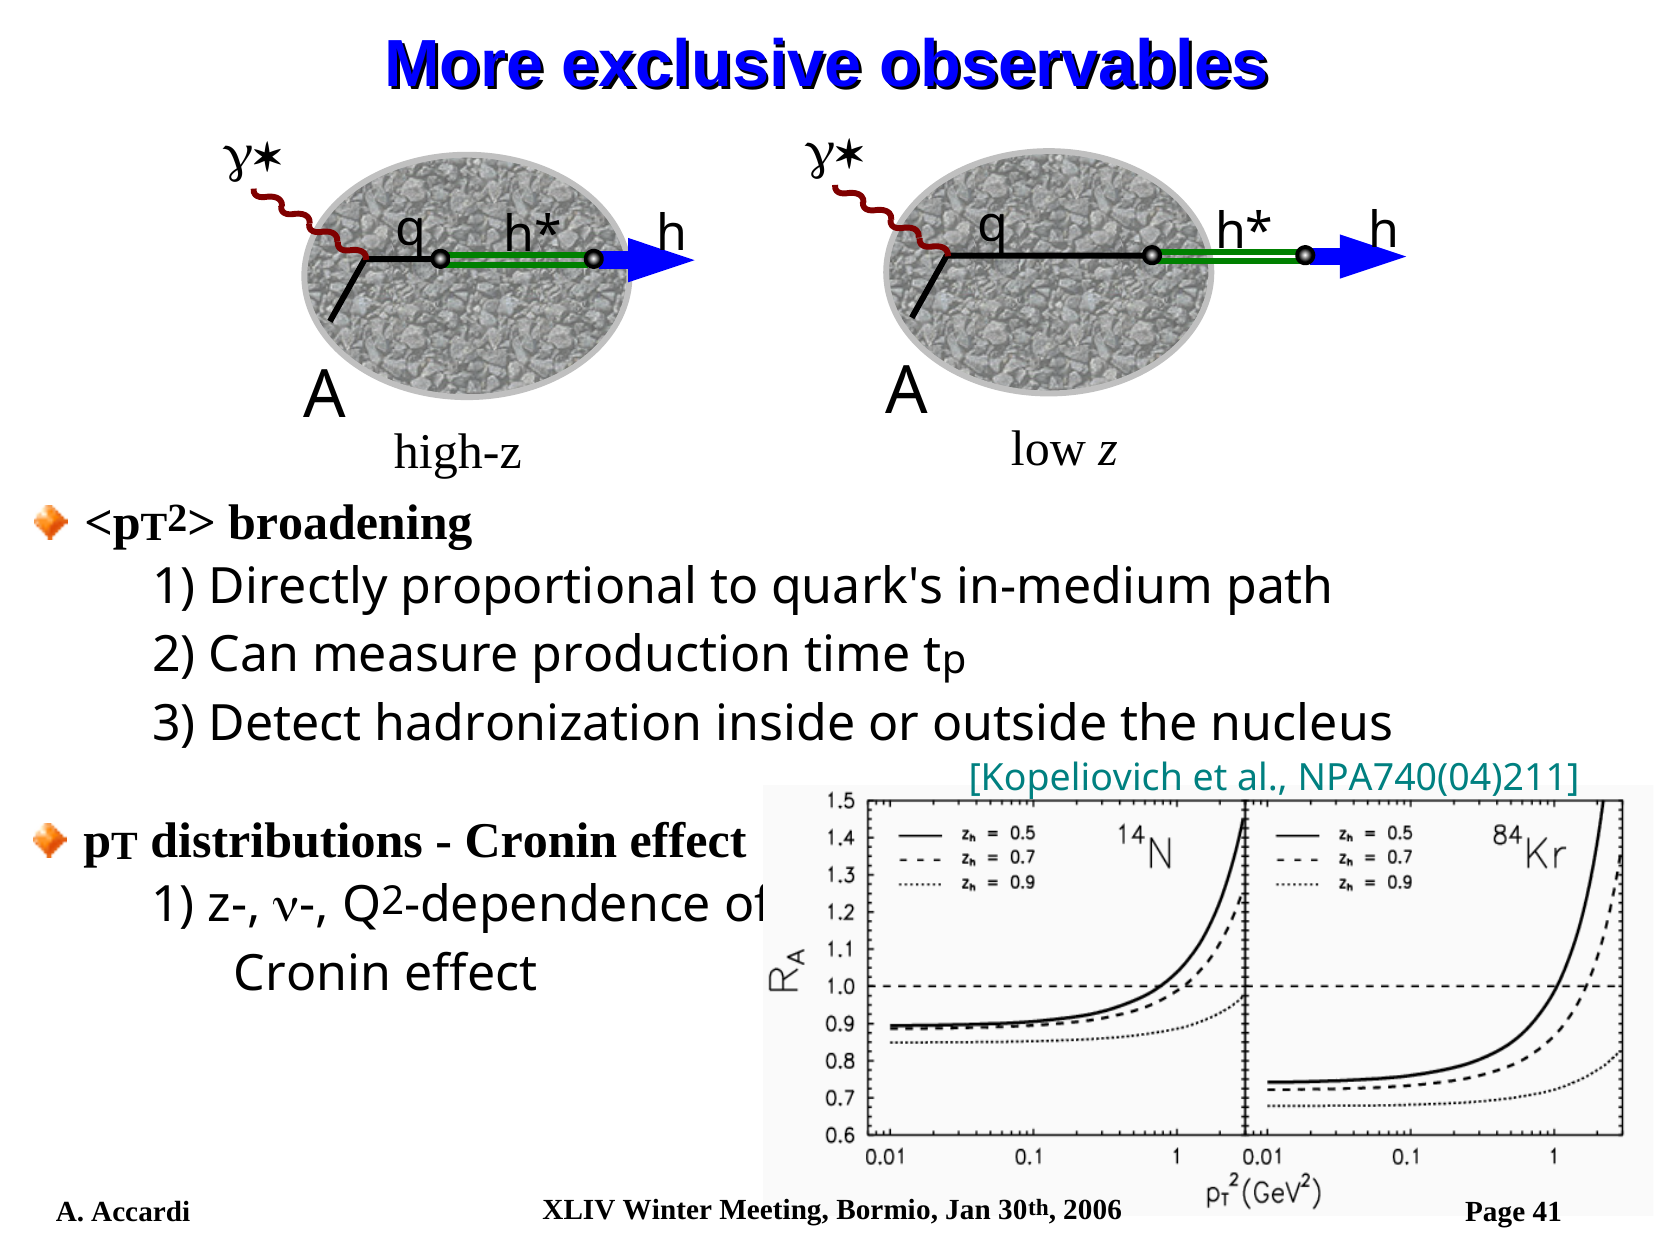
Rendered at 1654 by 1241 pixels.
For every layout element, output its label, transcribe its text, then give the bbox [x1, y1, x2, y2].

text_box g* [805, 130, 856, 202]
text_box A. Accardi [37, 1187, 209, 1241]
text_box pT distributions - Cronin effect z-, n-, Q2-dependence of Cronin effect [33, 813, 763, 1071]
text_box h [656, 197, 686, 258]
picture [763, 785, 1654, 1216]
text_box [886, 151, 1212, 394]
text_box [304, 154, 630, 398]
text_box [1295, 245, 1316, 266]
text_box A [304, 345, 353, 427]
text_box h* [1202, 194, 1270, 255]
text_box <pT2> broadening Directly proportional to quark's in-medium path Can measure production time tp Detect hadronization inside or outside the nucleus [34, 494, 1513, 756]
text_box h* [490, 198, 558, 259]
text_box q [977, 187, 1005, 249]
text_box q [395, 191, 423, 252]
text_box low z [1010, 420, 1118, 482]
text_box XLIV Winter Meeting, Bormio, Jan 30th, 2006 [542, 1193, 1123, 1233]
text_box Page <number> [1465, 1195, 1654, 1234]
text_box More exclusive observables [29, 23, 1625, 110]
text_box [Kopeliovich et al., NPA740(04)211] [968, 750, 1574, 796]
text_box A [885, 342, 935, 423]
text_box high-z [394, 424, 523, 485]
text_box g* [223, 134, 274, 206]
text_box h [1368, 193, 1397, 254]
